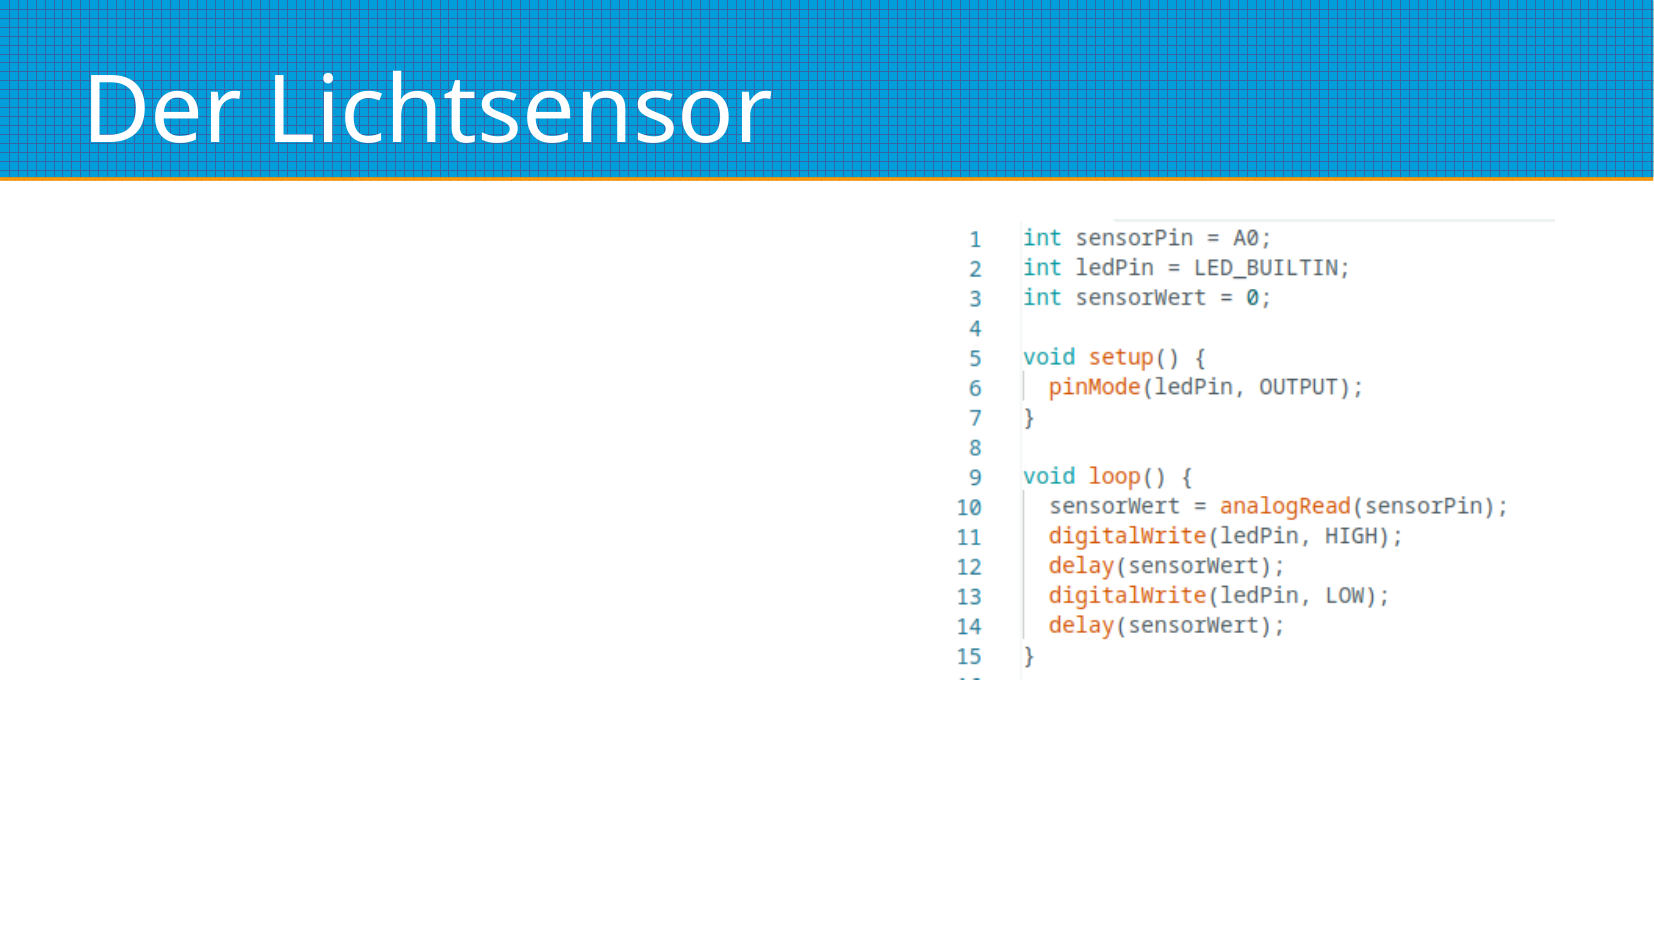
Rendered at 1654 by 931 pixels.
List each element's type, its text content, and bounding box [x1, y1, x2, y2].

picture [915, 219, 1555, 680]
title Der Lichtsensor [82, 14, 1571, 171]
